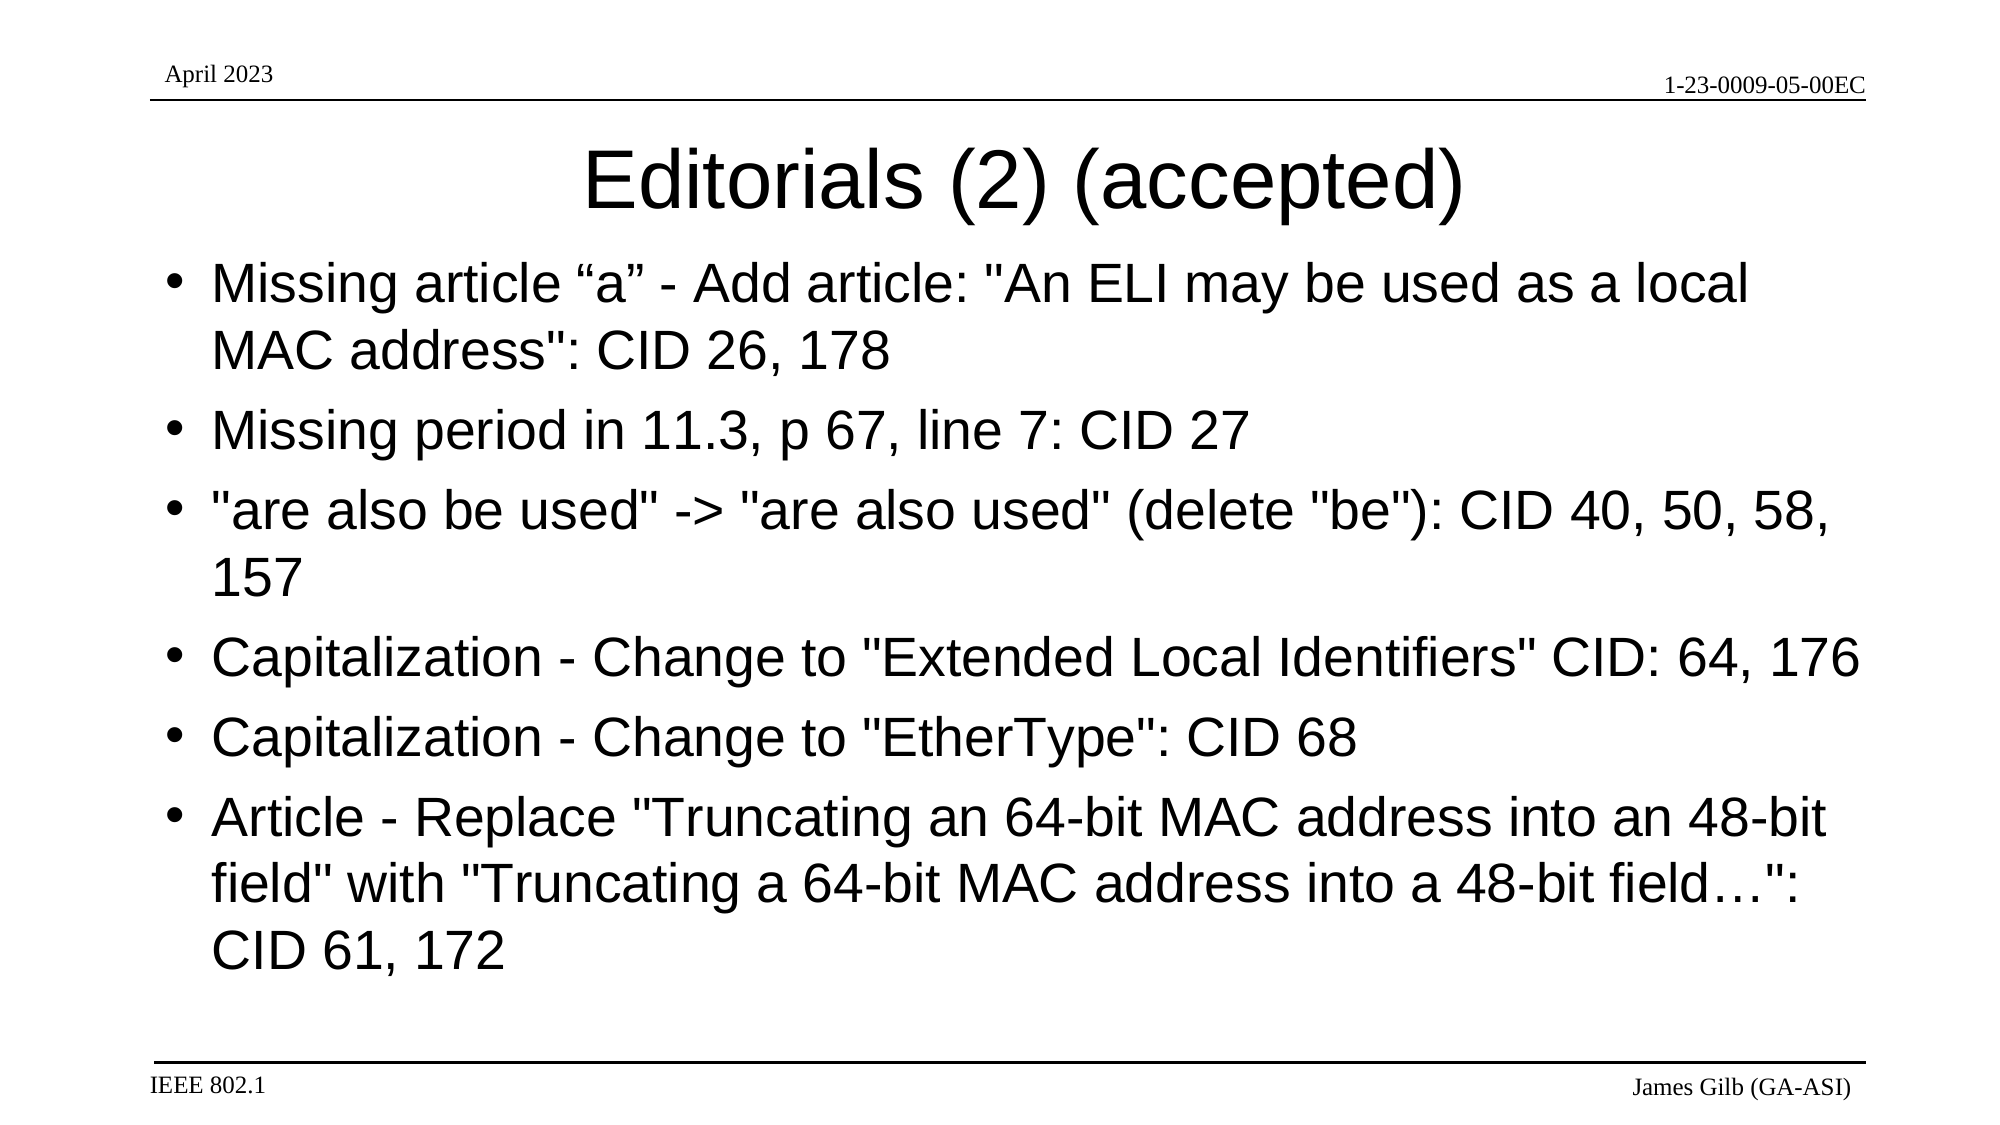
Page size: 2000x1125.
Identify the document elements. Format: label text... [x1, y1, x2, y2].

title Editorials (2) (accepted) [149, 112, 1900, 238]
list Missing article “a” - Add article: "An ELI may be used as a local MAC address": CID 26, 178 Missing period in 11.3, p 67, line 7: CID 27 "are also be used" -> "are also used" (delete "be"): CID 40, 50, 58, 157 Capitalization - Change to "Extended Local Identifiers" CID: 64, 176 Capitalization - Change to "EtherType": CID 68 Article - Replace "Truncating an 64-bit MAC address into an 48-bit field" with "Truncating a 64-bit MAC address into a 48-bit field…": CID 61, 172 [150, 239, 1900, 1051]
